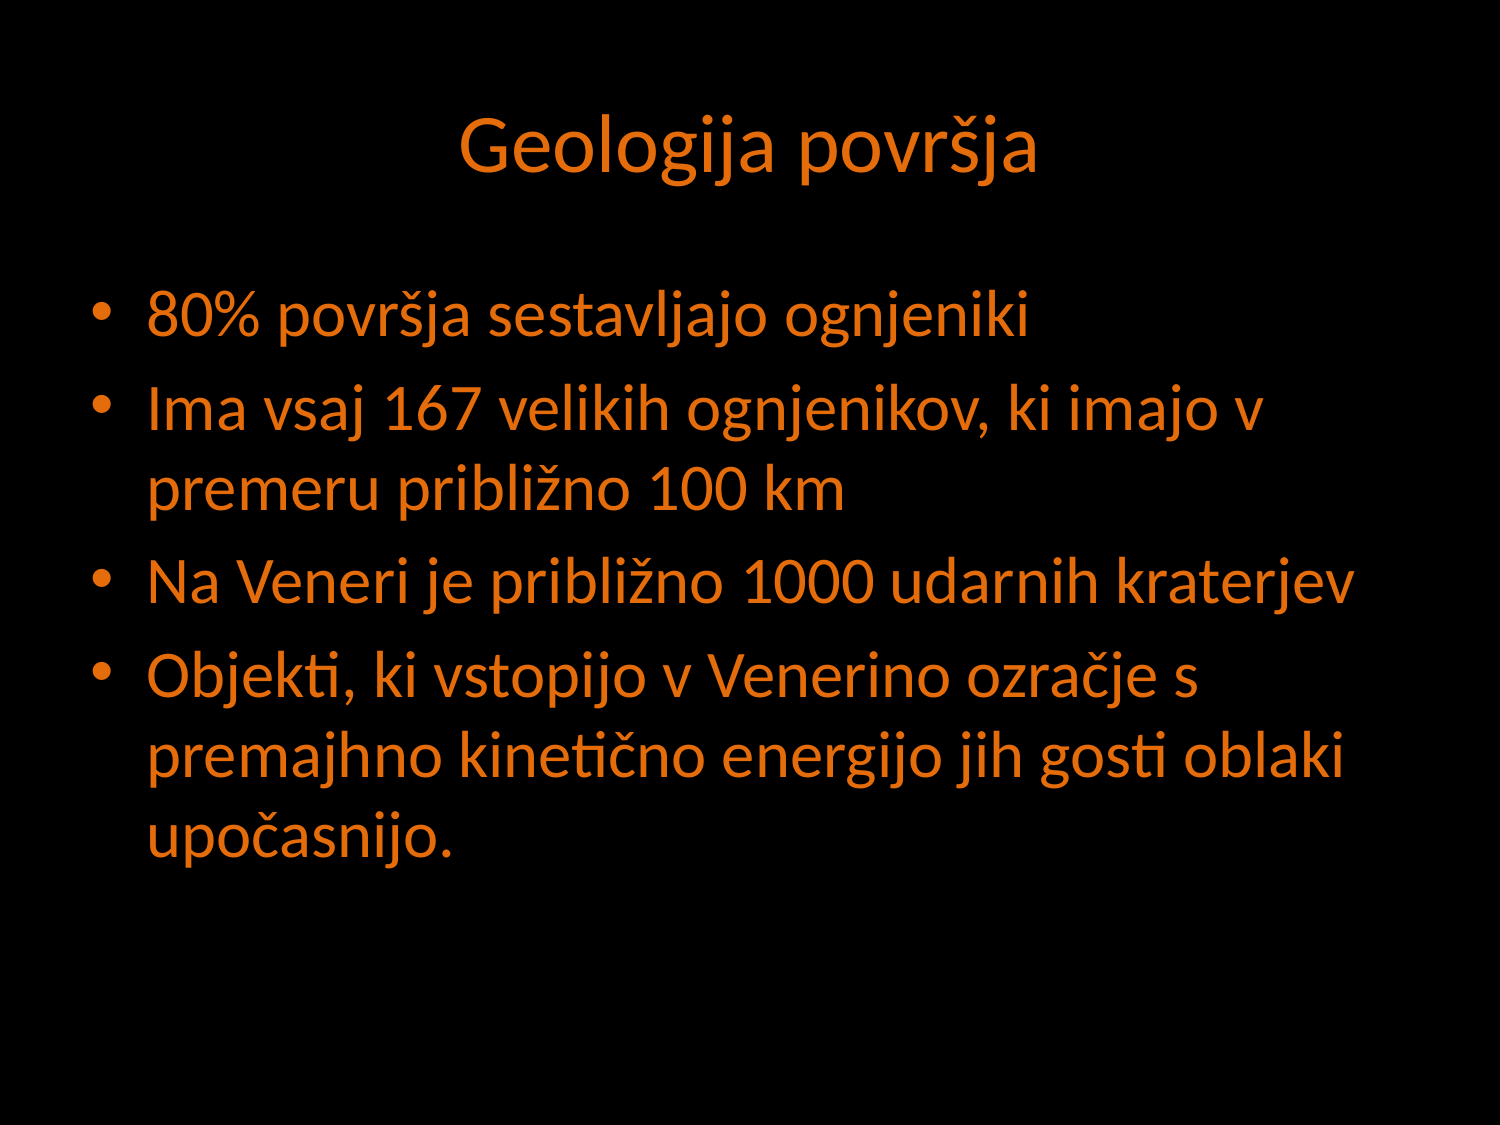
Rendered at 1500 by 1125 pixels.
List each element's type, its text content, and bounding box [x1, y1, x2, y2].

list 80% površja sestavljajo ognjeniki Ima vsaj 167 velikih ognjenikov, ki imajo v premeru približno 100 km Na Veneri je približno 1000 udarnih kraterjev Objekti, ki vstopijo v Venerino ozračje s premajhno kinetično energijo jih gosti oblaki upočasnijo. [75, 262, 1425, 1005]
title Geologija površja [75, 45, 1425, 233]
